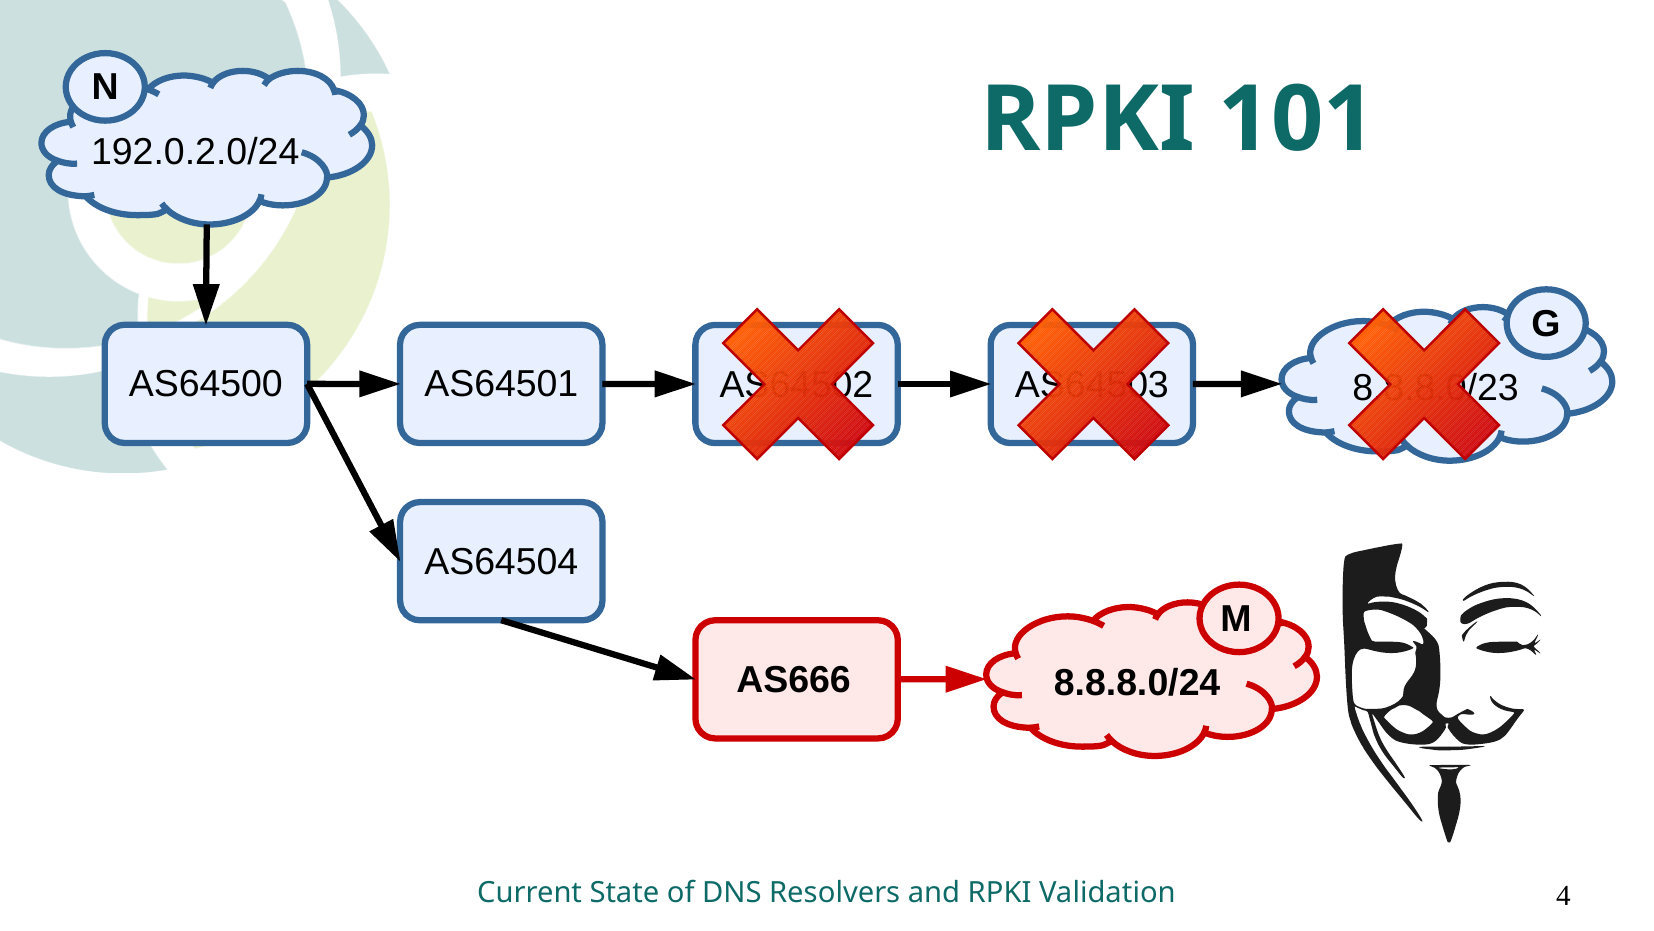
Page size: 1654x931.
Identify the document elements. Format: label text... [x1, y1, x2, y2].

text_box 192.0.2.0/24 [41, 70, 373, 225]
title RPKI 101 [82, 37, 1571, 193]
picture [1342, 543, 1542, 843]
text_box M [1199, 584, 1279, 653]
text_box AS64504 [400, 502, 603, 621]
picture [667, 253, 928, 514]
text_box 8.8.8.0/24 [986, 602, 1317, 756]
text_box AS64501 [400, 324, 603, 444]
picture [1293, 253, 1554, 514]
text_box N [65, 53, 145, 121]
text_box G [1554, 290, 1586, 357]
text_box AS64500 [104, 324, 308, 443]
text_box 8.8.8.0/23 [1554, 329, 1613, 434]
text_box AS666 [695, 620, 898, 739]
text_box 8.8.8.0/23 [1281, 363, 1293, 395]
picture [962, 253, 1223, 514]
